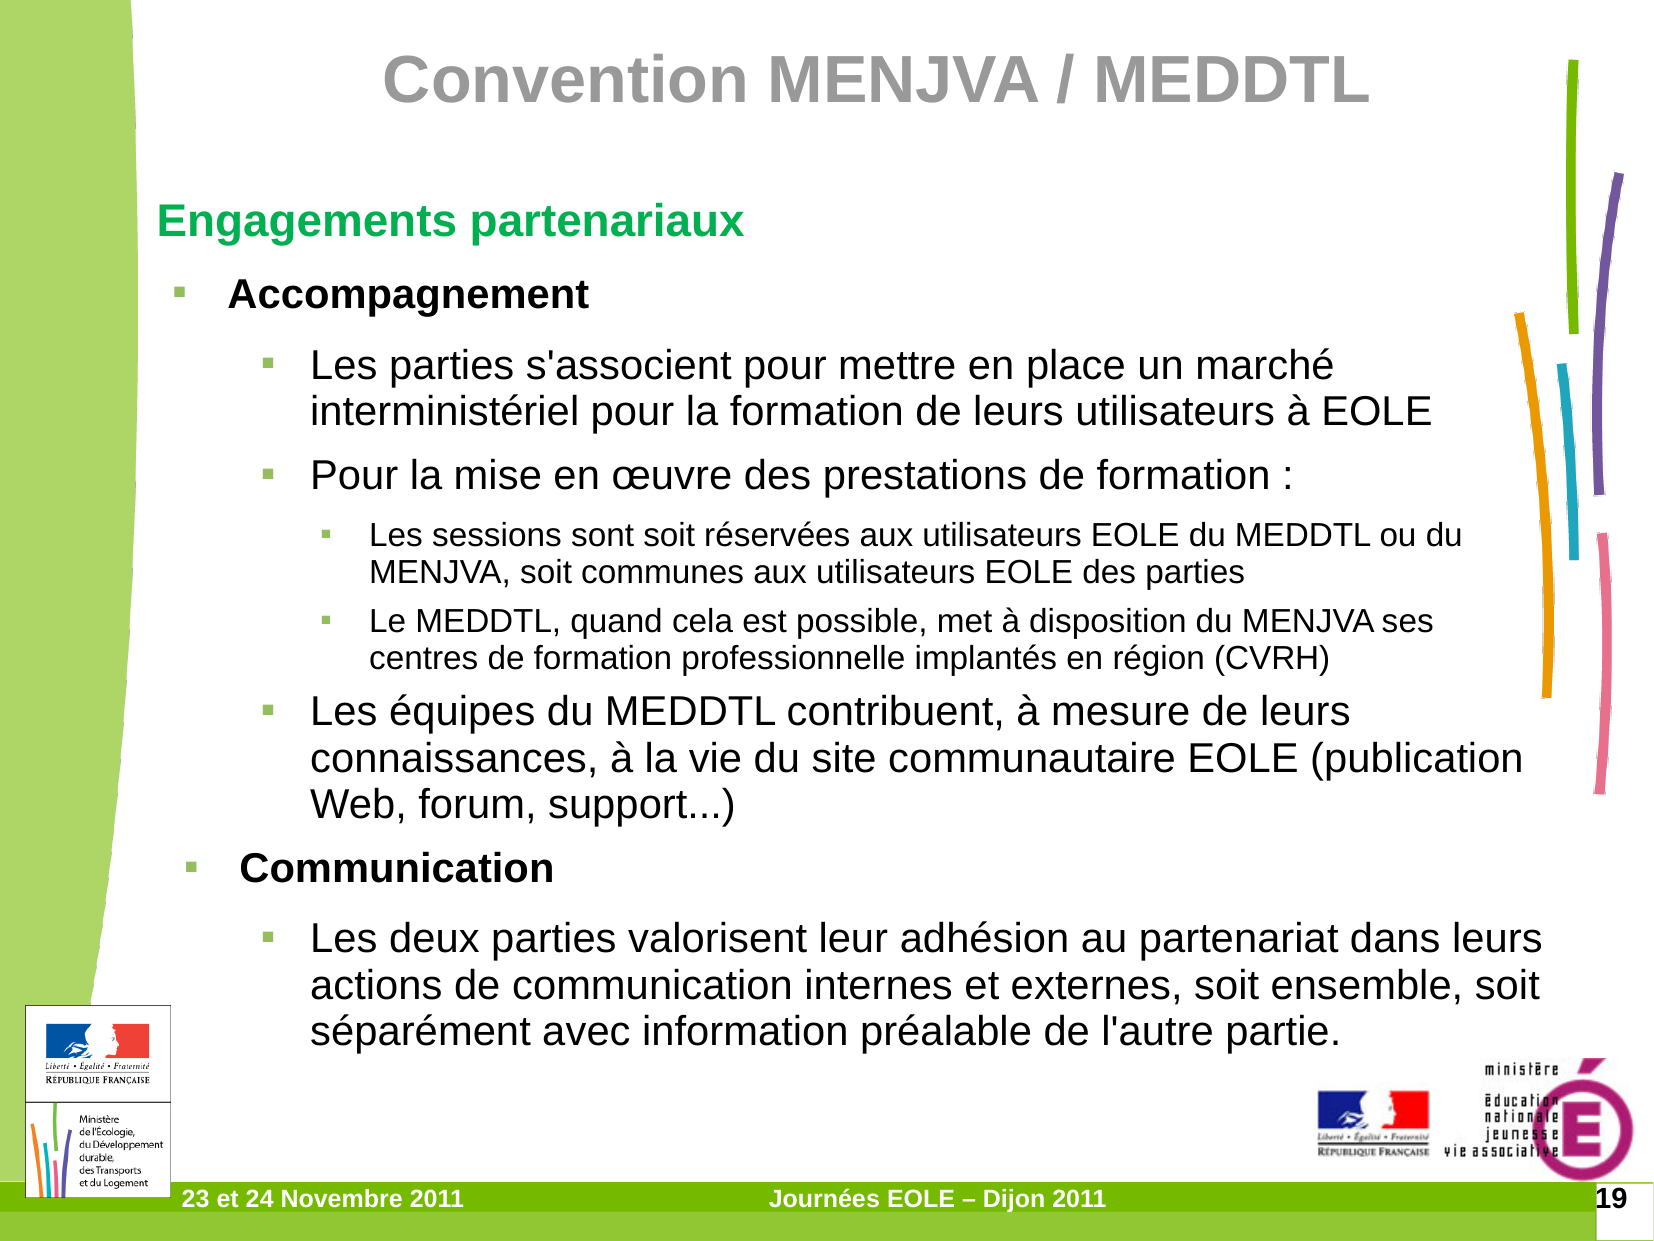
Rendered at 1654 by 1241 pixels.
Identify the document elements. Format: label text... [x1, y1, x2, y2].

picture [0, 0, 1654, 1241]
title Convention MENJVA / MEDDTL [133, 0, 1622, 159]
list Engagements partenariaux Accompagnement Les parties s'associent pour mettre en place un marché interministériel pour la formation de leurs utilisateurs à EOLE Pour la mise en œuvre des prestations de formation : Les sessions sont soit réservées aux utilisateurs EOLE du MEDDTL ou du MENJVA, soit communes aux utilisateurs EOLE des parties Le MEDDTL, quand cela est possible, met à disposition du MENJVA ses centres de formation professionnelle implantés en région (CVRH) Les équipes du MEDDTL contribuent, à mesure de leurs connaissances, à la vie du site communautaire EOLE (publication Web, forum, support...) Communication Les deux parties valorisent leur adhésion au partenariat dans leurs actions de communication internes et externes, soit ensemble, soit séparément avec information préalable de l'autre partie. [156, 194, 1547, 1241]
